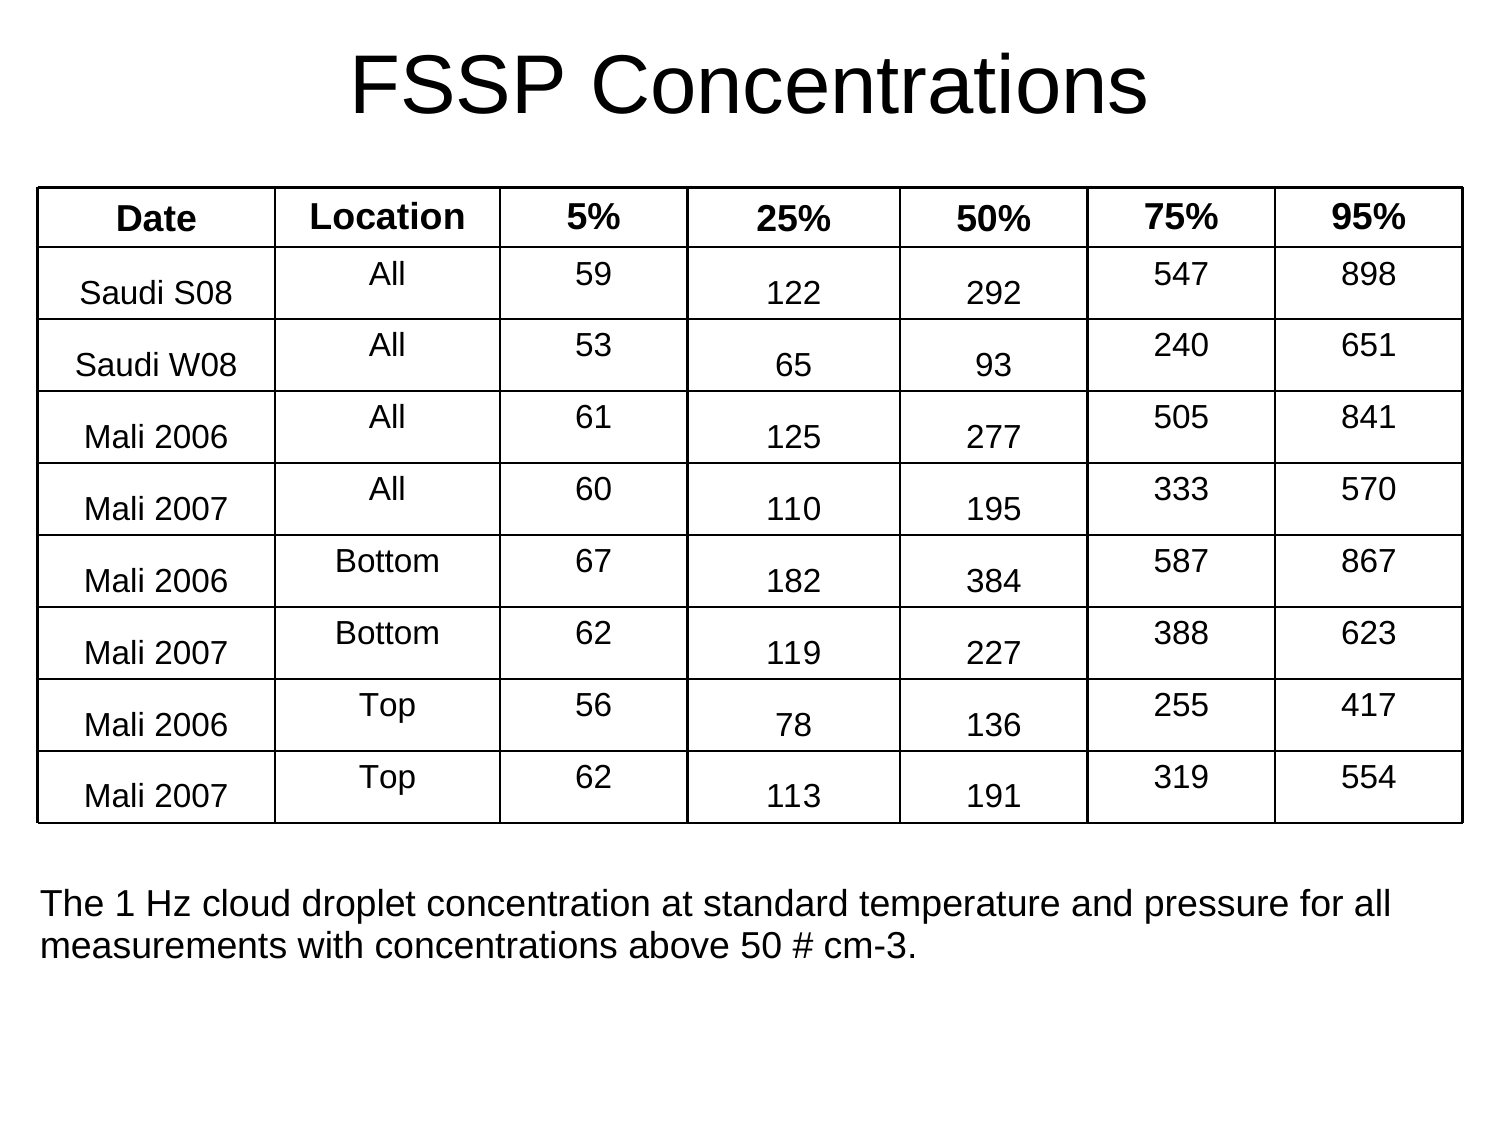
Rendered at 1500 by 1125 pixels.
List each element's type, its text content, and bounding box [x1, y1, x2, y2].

text_box Location [276, 189, 499, 246]
text_box 547 [1089, 248, 1274, 318]
text_box 78 [689, 680, 899, 750]
text_box Mali 2007 [39, 464, 274, 534]
text_box 292 [901, 248, 1086, 318]
text_box 110 [689, 464, 899, 534]
text_box The 1 Hz cloud droplet concentration at standard temperature and pressure for all measurements with concentrations above 50 # cm-3. [24, 874, 1460, 975]
text_box Top [276, 680, 499, 750]
text_box 125 [689, 392, 899, 462]
text_box 554 [1276, 752, 1461, 822]
text_box 841 [1276, 392, 1461, 462]
text_box 5% [501, 189, 686, 246]
text_box 50% [901, 189, 1086, 246]
text_box 417 [1276, 680, 1461, 750]
text_box 122 [689, 248, 899, 318]
text_box 277 [901, 392, 1086, 462]
text_box Date [39, 189, 274, 246]
text_box 119 [689, 608, 899, 678]
text_box 651 [1276, 320, 1461, 390]
text_box 62 [501, 608, 686, 678]
text_box Bottom [276, 608, 499, 678]
text_box 388 [1089, 608, 1274, 678]
text_box 75% [1089, 189, 1274, 246]
text_box 59 [501, 248, 686, 318]
text_box 93 [901, 320, 1086, 390]
text_box Mali 2006 [39, 680, 274, 750]
text_box 56 [501, 680, 686, 750]
text_box 67 [501, 536, 686, 606]
text_box 570 [1276, 464, 1461, 534]
text_box Bottom [276, 536, 499, 606]
title FSSP Concentrations [75, 27, 1426, 143]
text_box Saudi S08 [39, 248, 274, 318]
text_box 898 [1276, 248, 1461, 318]
text_box 60 [501, 464, 686, 534]
text_box 333 [1089, 464, 1274, 534]
text_box 867 [1276, 536, 1461, 606]
text_box 61 [501, 392, 686, 462]
text_box Mali 2006 [39, 536, 274, 606]
text_box 25% [689, 189, 899, 246]
text_box 136 [901, 680, 1086, 750]
text_box Mali 2006 [39, 392, 274, 462]
text_box All [276, 464, 499, 534]
text_box All [276, 392, 499, 462]
text_box 623 [1276, 608, 1461, 678]
text_box 255 [1089, 680, 1274, 750]
text_box 319 [1089, 752, 1274, 822]
text_box 53 [501, 320, 686, 390]
text_box Mali 2007 [39, 608, 274, 678]
text_box 62 [501, 752, 686, 822]
text_box 65 [689, 320, 899, 390]
text_box Top [276, 752, 499, 822]
text_box 113 [689, 752, 899, 822]
text_box 191 [901, 752, 1086, 822]
text_box 195 [901, 464, 1086, 534]
text_box All [276, 320, 499, 390]
text_box 587 [1089, 536, 1274, 606]
text_box 240 [1089, 320, 1274, 390]
text_box 95% [1276, 189, 1461, 246]
text_box 182 [689, 536, 899, 606]
text_box 227 [901, 608, 1086, 678]
text_box 505 [1089, 392, 1274, 462]
text_box All [276, 248, 499, 318]
text_box Mali 2007 [39, 752, 274, 822]
text_box Saudi W08 [39, 320, 274, 390]
text_box 384 [901, 536, 1086, 606]
